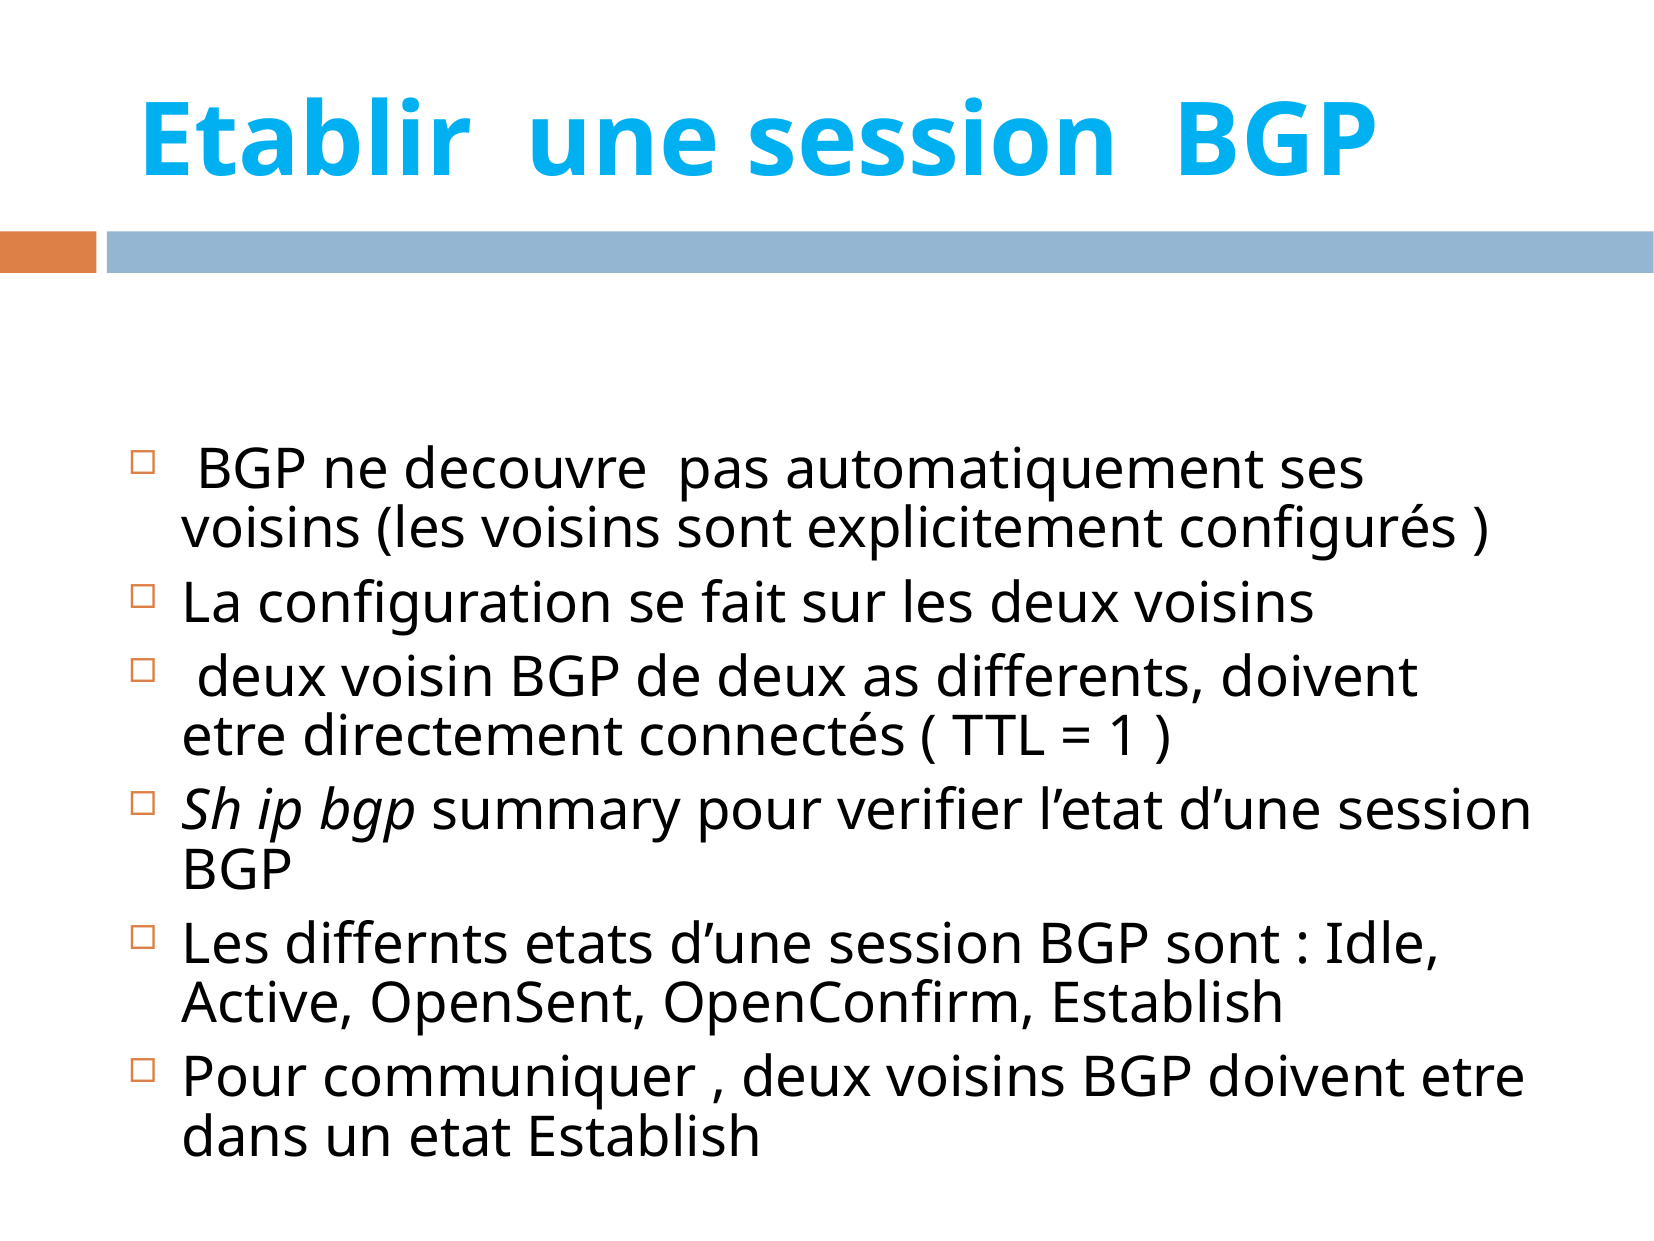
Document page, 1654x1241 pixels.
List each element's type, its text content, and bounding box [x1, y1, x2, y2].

title Etablir une session BGP [123, 41, 1530, 249]
list BGP ne decouvre pas automatiquement ses voisins (les voisins sont explicitement configurés ) La configuration se fait sur les deux voisins deux voisin BGP de deux as differents, doivent etre directement connectés ( TTL = 1 ) Sh ip bgp summary pour verifier l’etat d’une session BGP Les differnts etats d’une session BGP sont : Idle, Active, OpenSent, OpenConfirm, Establish Pour communiquer , deux voisins BGP doivent etre dans un etat Establish [114, 345, 1548, 1186]
